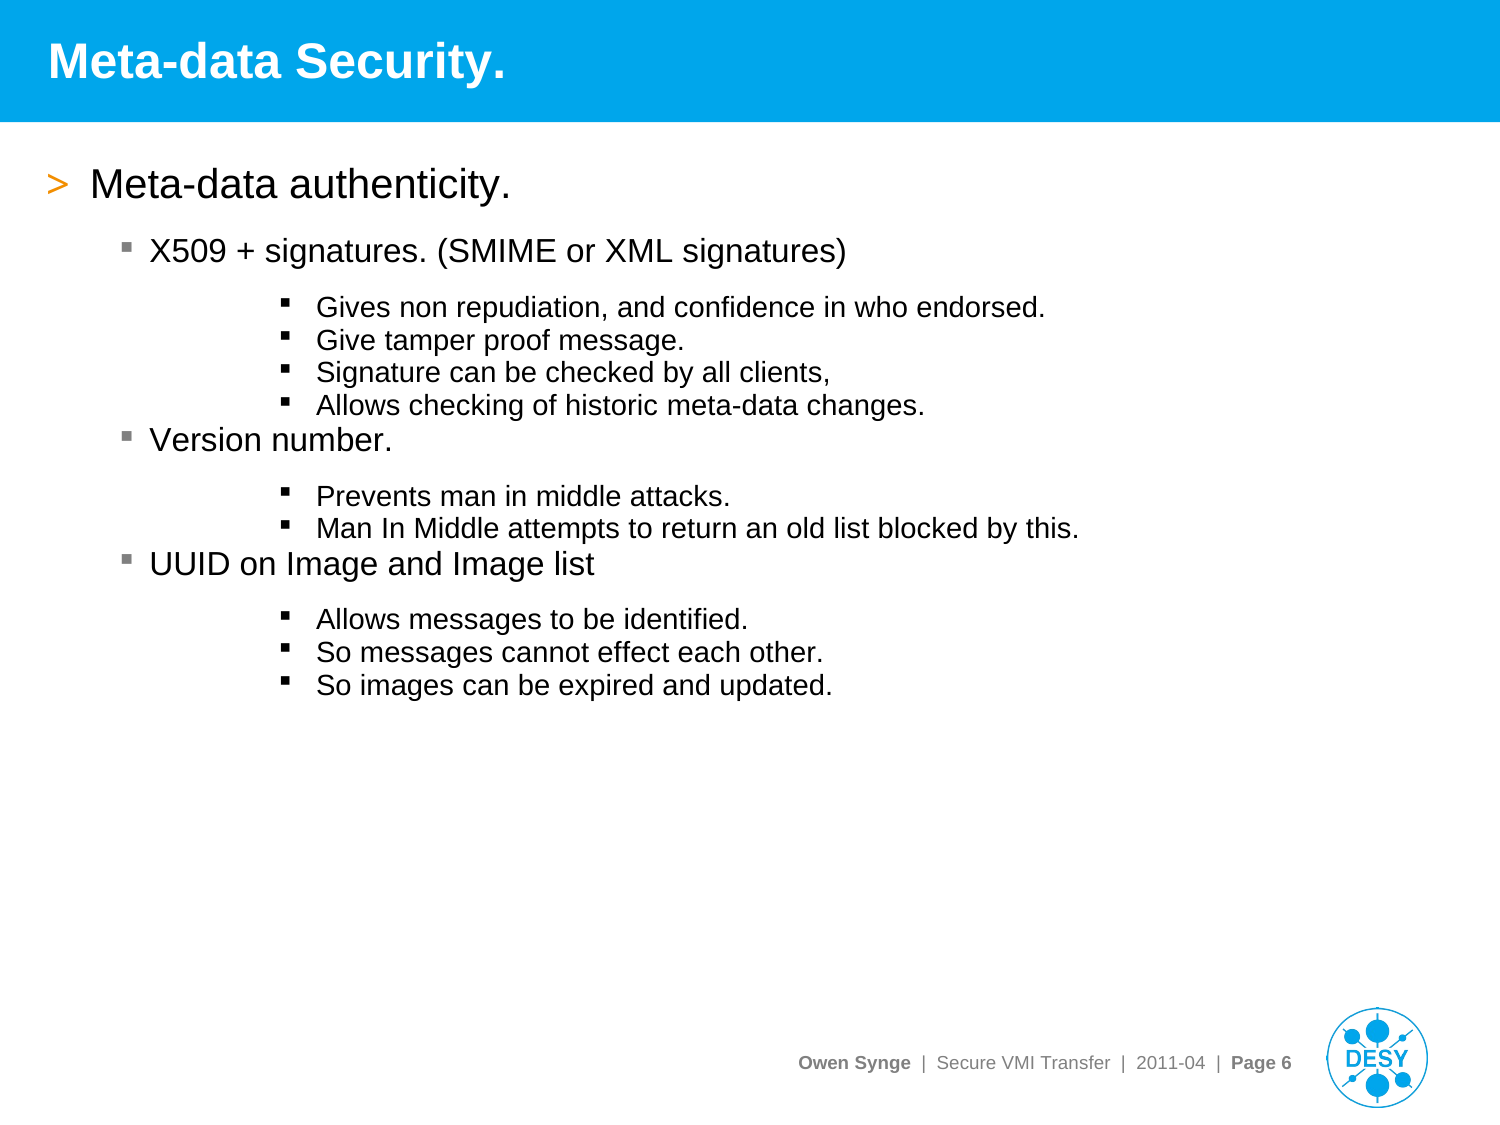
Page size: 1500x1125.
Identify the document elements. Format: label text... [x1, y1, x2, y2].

picture [1326, 1007, 1428, 1108]
list Meta-data authenticity. X509 + signatures. (SMIME or XML signatures) Gives non repudiation, and confidence in who endorsed. Give tamper proof message. Signature can be checked by all clients, Allows checking of historic meta-data changes. Version number. Prevents man in middle attacks. Man In Middle attempts to return an old list blocked by this. UUID on Image and Image list Allows messages to be identified. So messages cannot effect each other. So images can be expired and updated. [46, 160, 1444, 889]
title Meta-data Security. [47, 24, 1446, 99]
